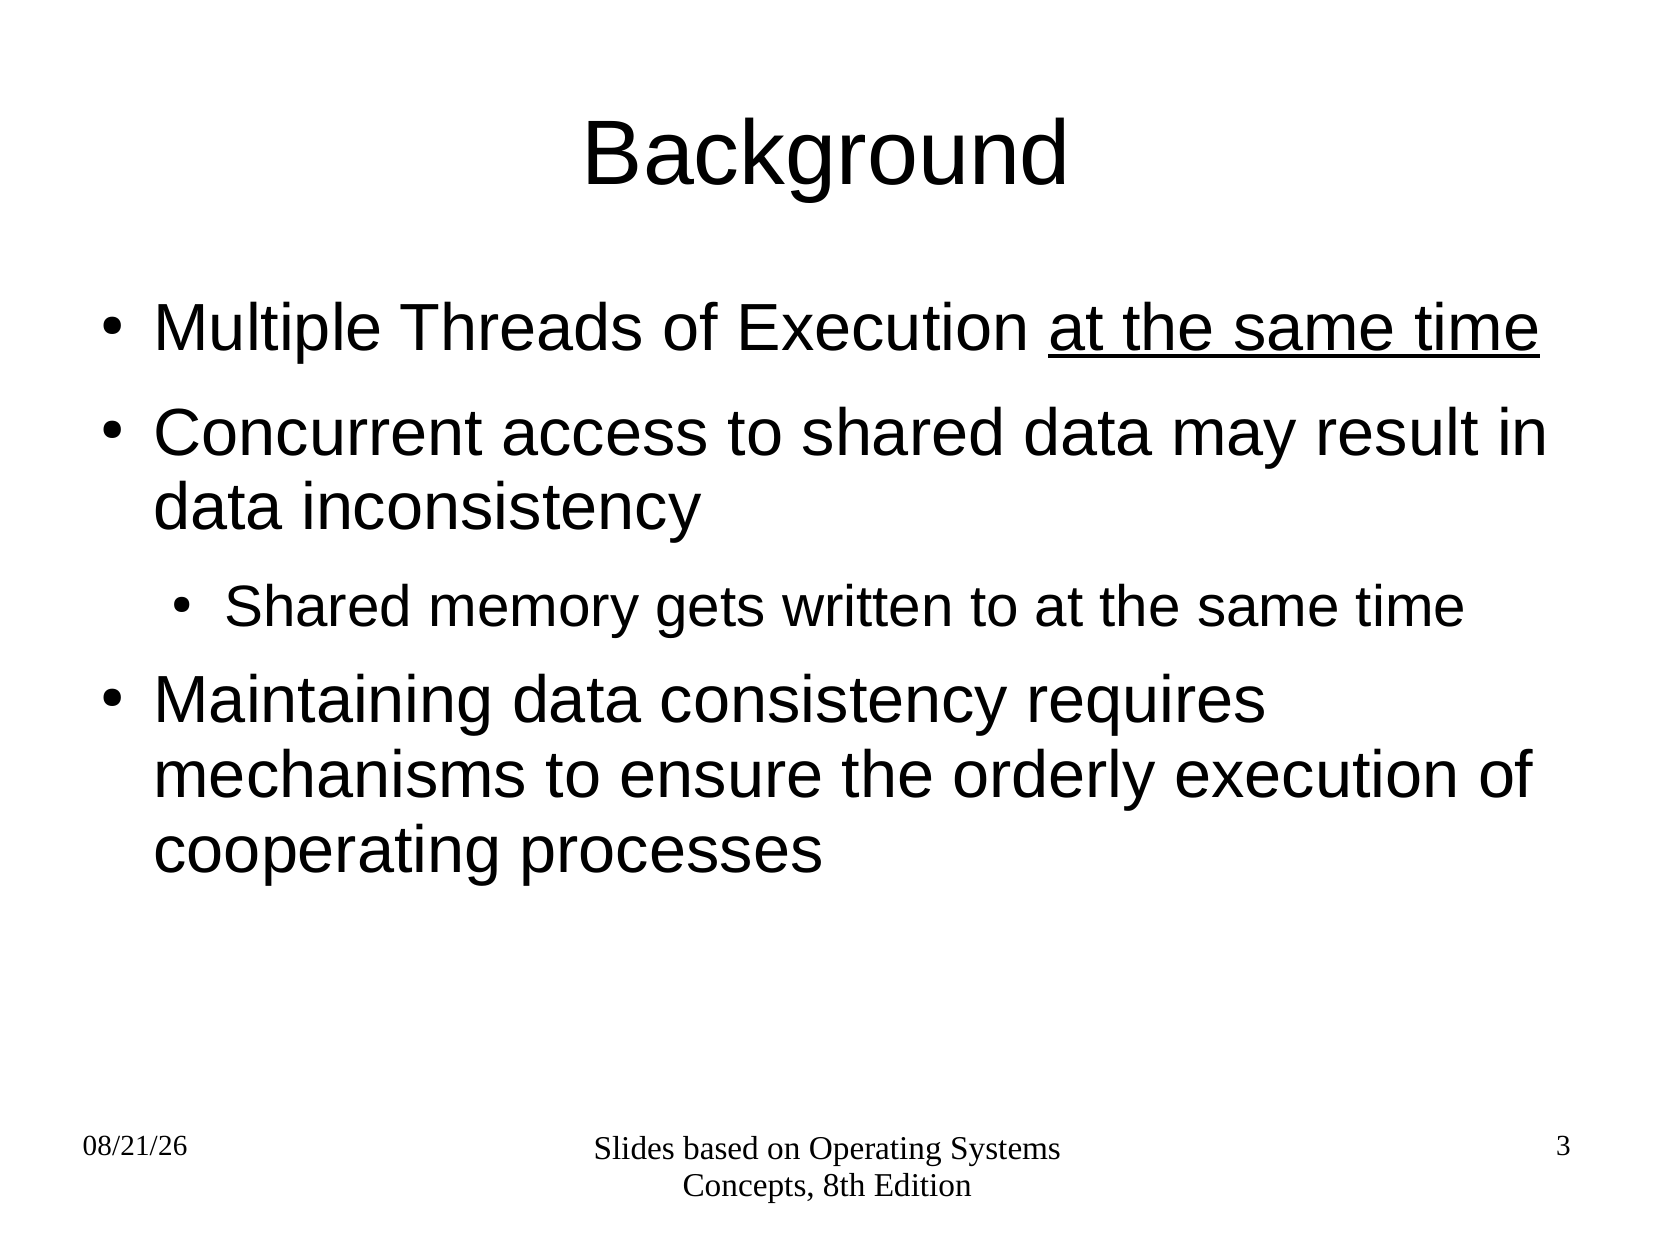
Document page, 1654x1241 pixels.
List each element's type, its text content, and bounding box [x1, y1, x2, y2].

title Background [82, 49, 1571, 257]
list Multiple Threads of Execution at the same time Concurrent access to shared data may result in data inconsistency Shared memory gets written to at the same time Maintaining data consistency requires mechanisms to ensure the orderly execution of cooperating processes [82, 290, 1571, 1109]
